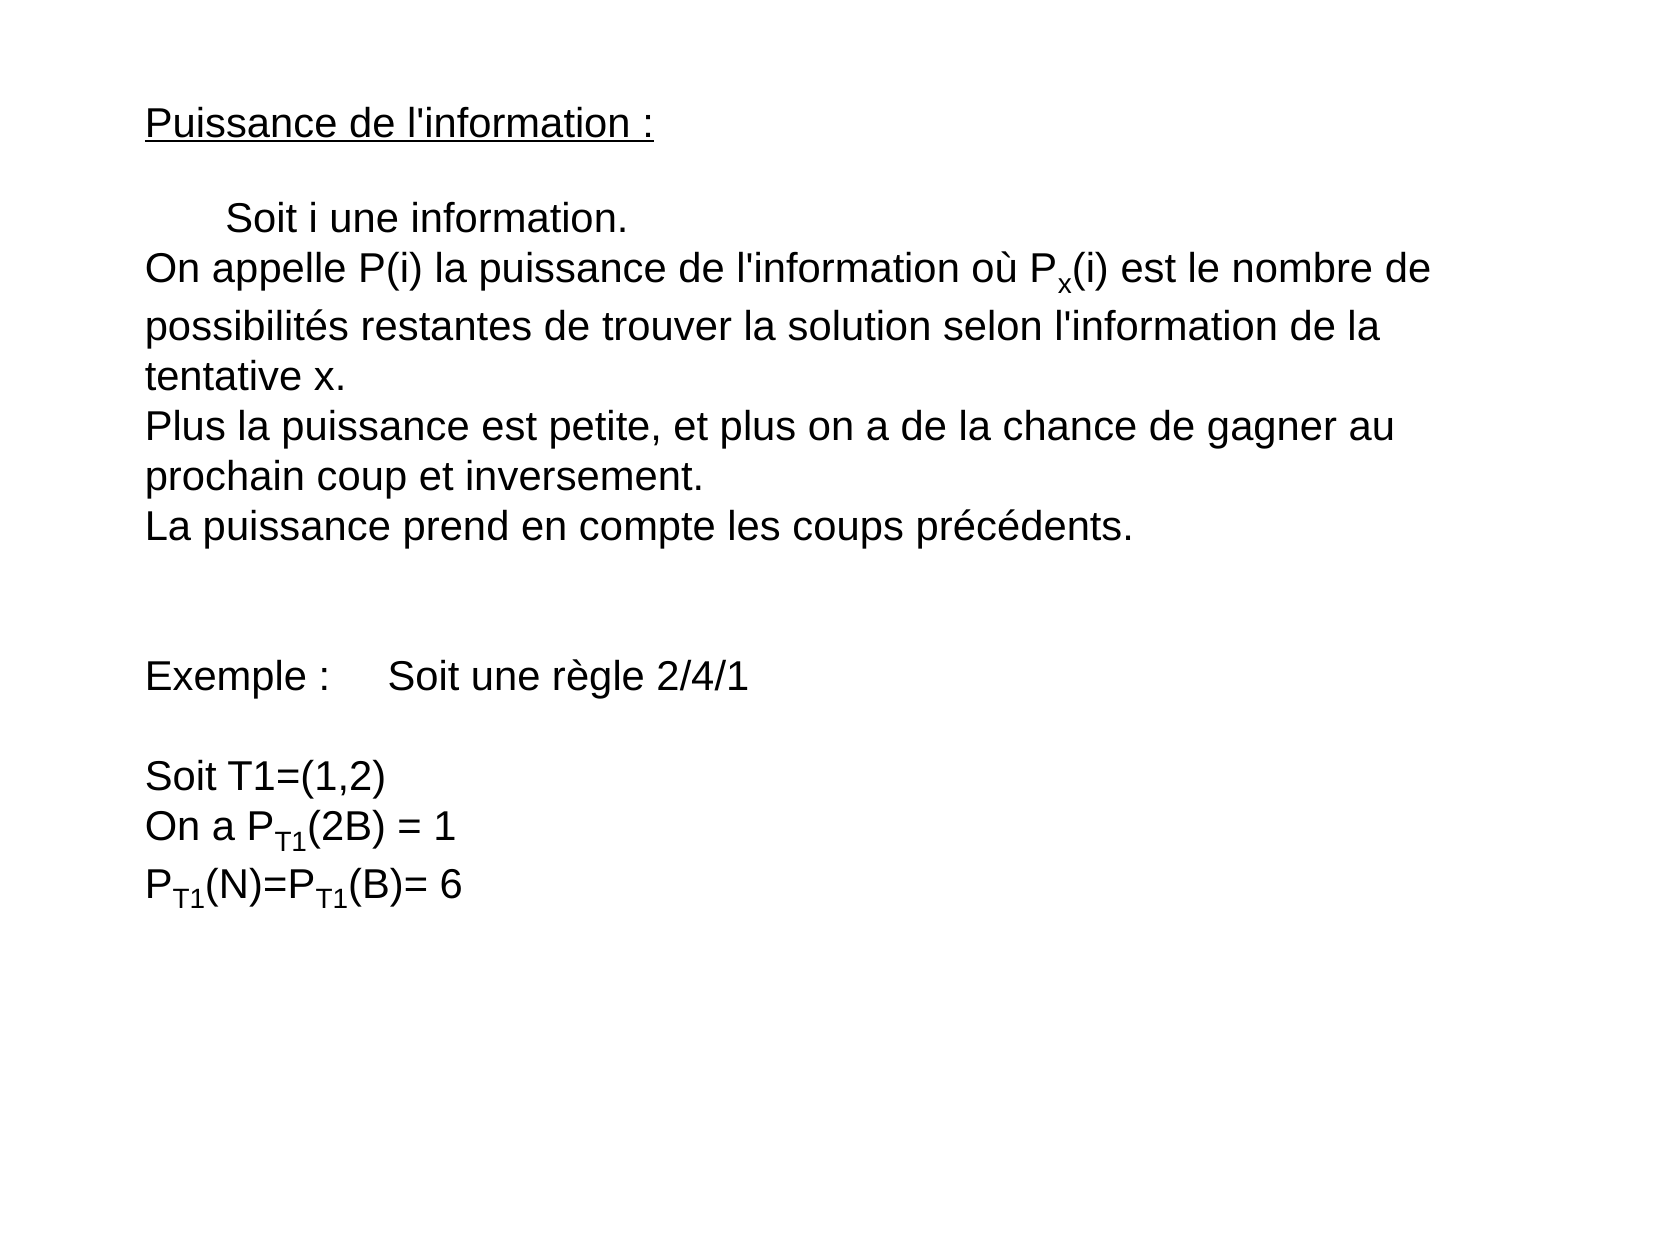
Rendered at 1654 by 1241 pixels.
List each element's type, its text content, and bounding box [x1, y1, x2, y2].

text_box Puissance de l'information : Soit i une information. On appelle P(i) la puissance de l'information où Px(i) est le nombre de possibilités restantes de trouver la solution selon l'information de la tentative x. Plus la puissance est petite, et plus on a de la chance de gagner au prochain coup et inversement. La puissance prend en compte les coups précédents. Exemple : Soit une règle 2/4/1 Soit T1=(1,2) On a PT1(2B) = 1 PT1(N)=PT1(B)= 6 [130, 88, 1547, 922]
